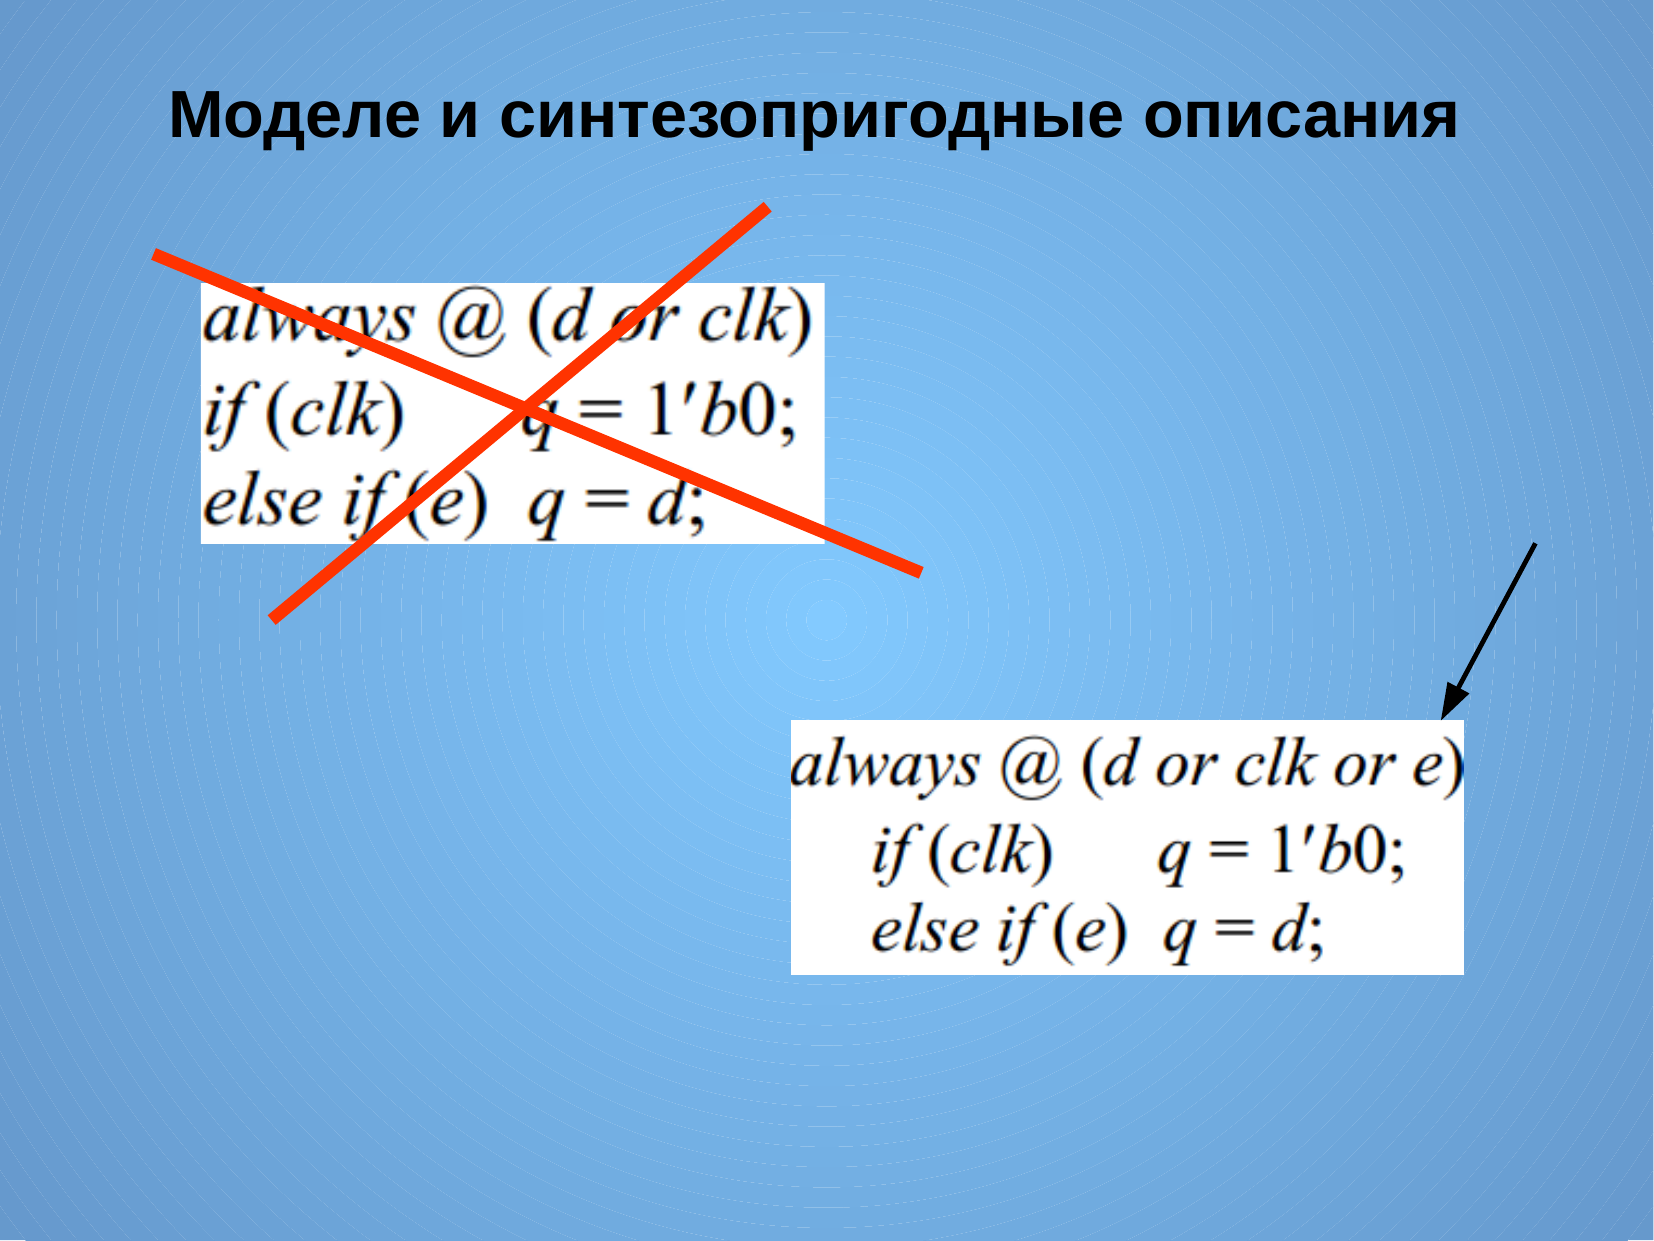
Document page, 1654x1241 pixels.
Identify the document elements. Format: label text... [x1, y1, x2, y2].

picture [539, 283, 825, 525]
picture [791, 720, 1464, 975]
text_box Моделе и синтезопригодные описания [153, 69, 1489, 178]
picture [200, 283, 512, 544]
picture [374, 417, 825, 544]
picture [243, 283, 665, 400]
